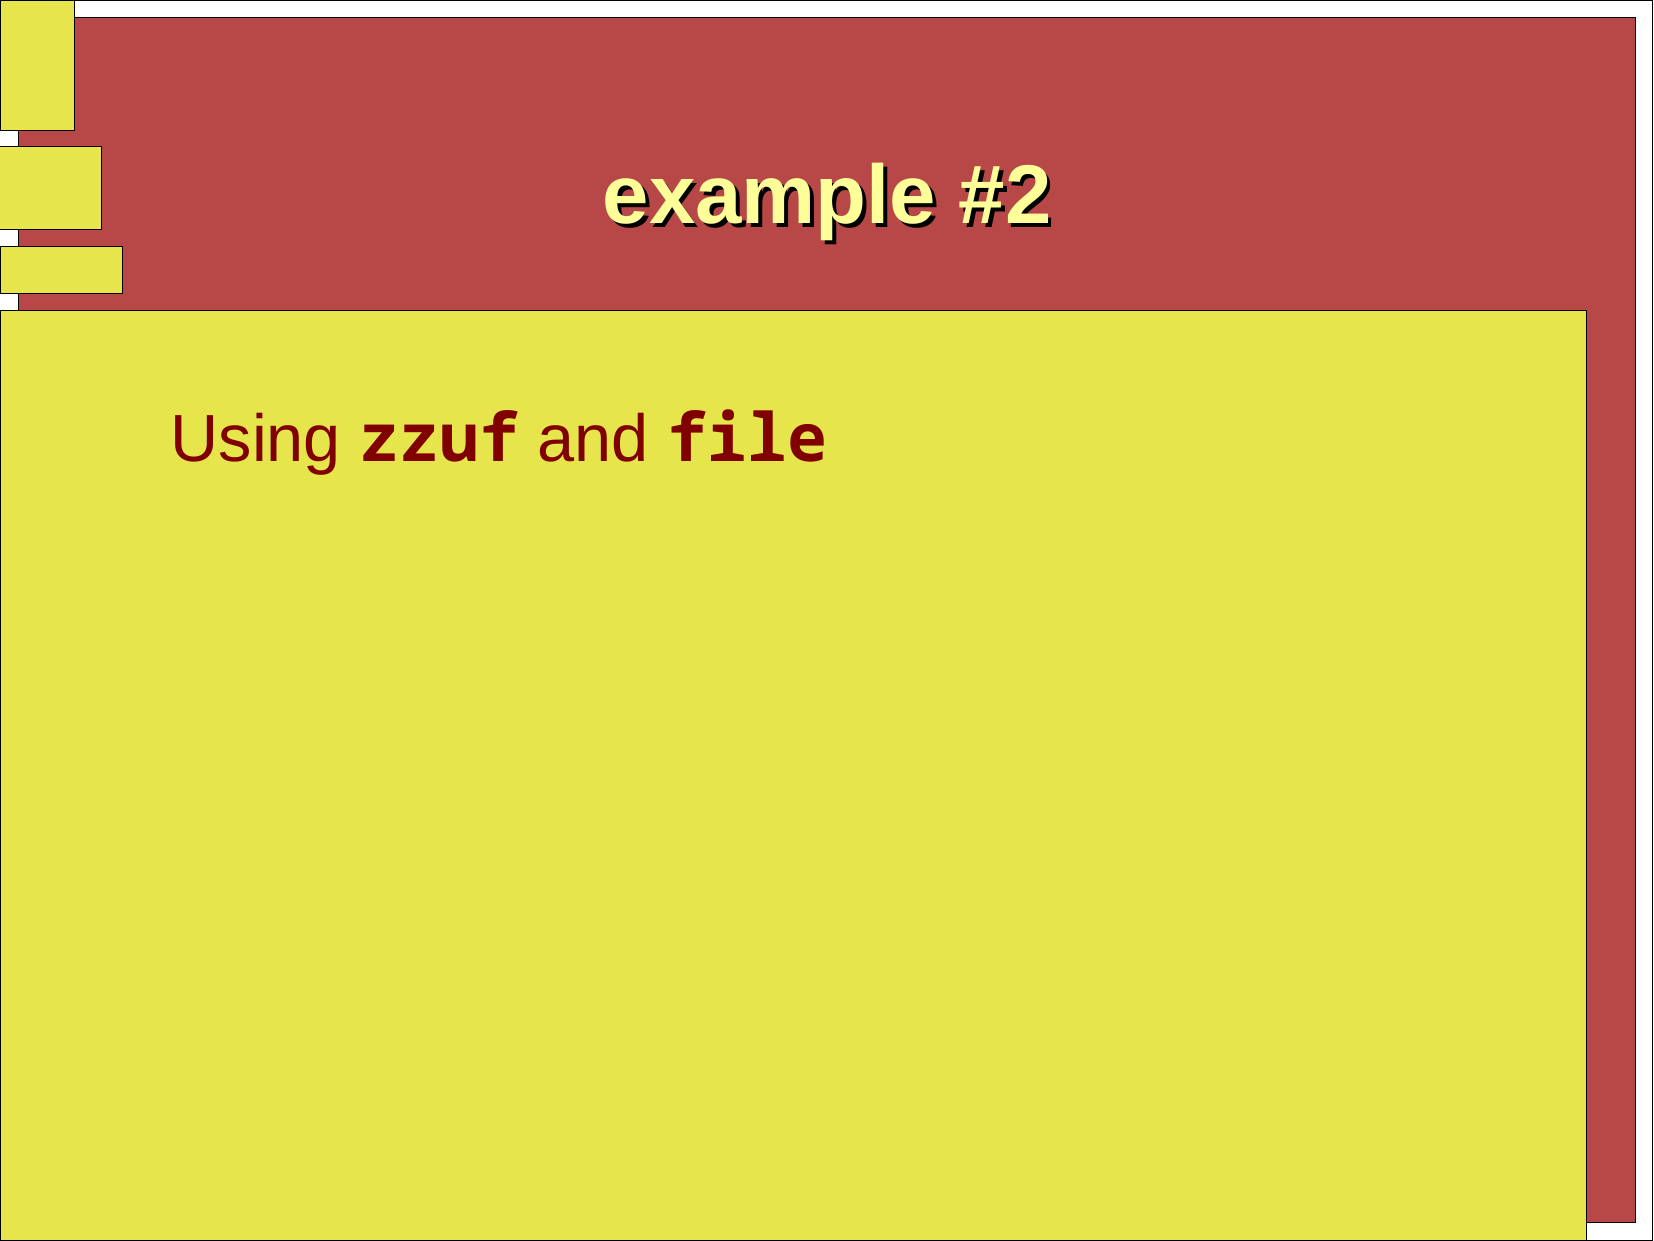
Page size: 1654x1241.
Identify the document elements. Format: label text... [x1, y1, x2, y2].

title example #2 [121, 91, 1534, 299]
list Using zzuf and file [152, 344, 1534, 1127]
